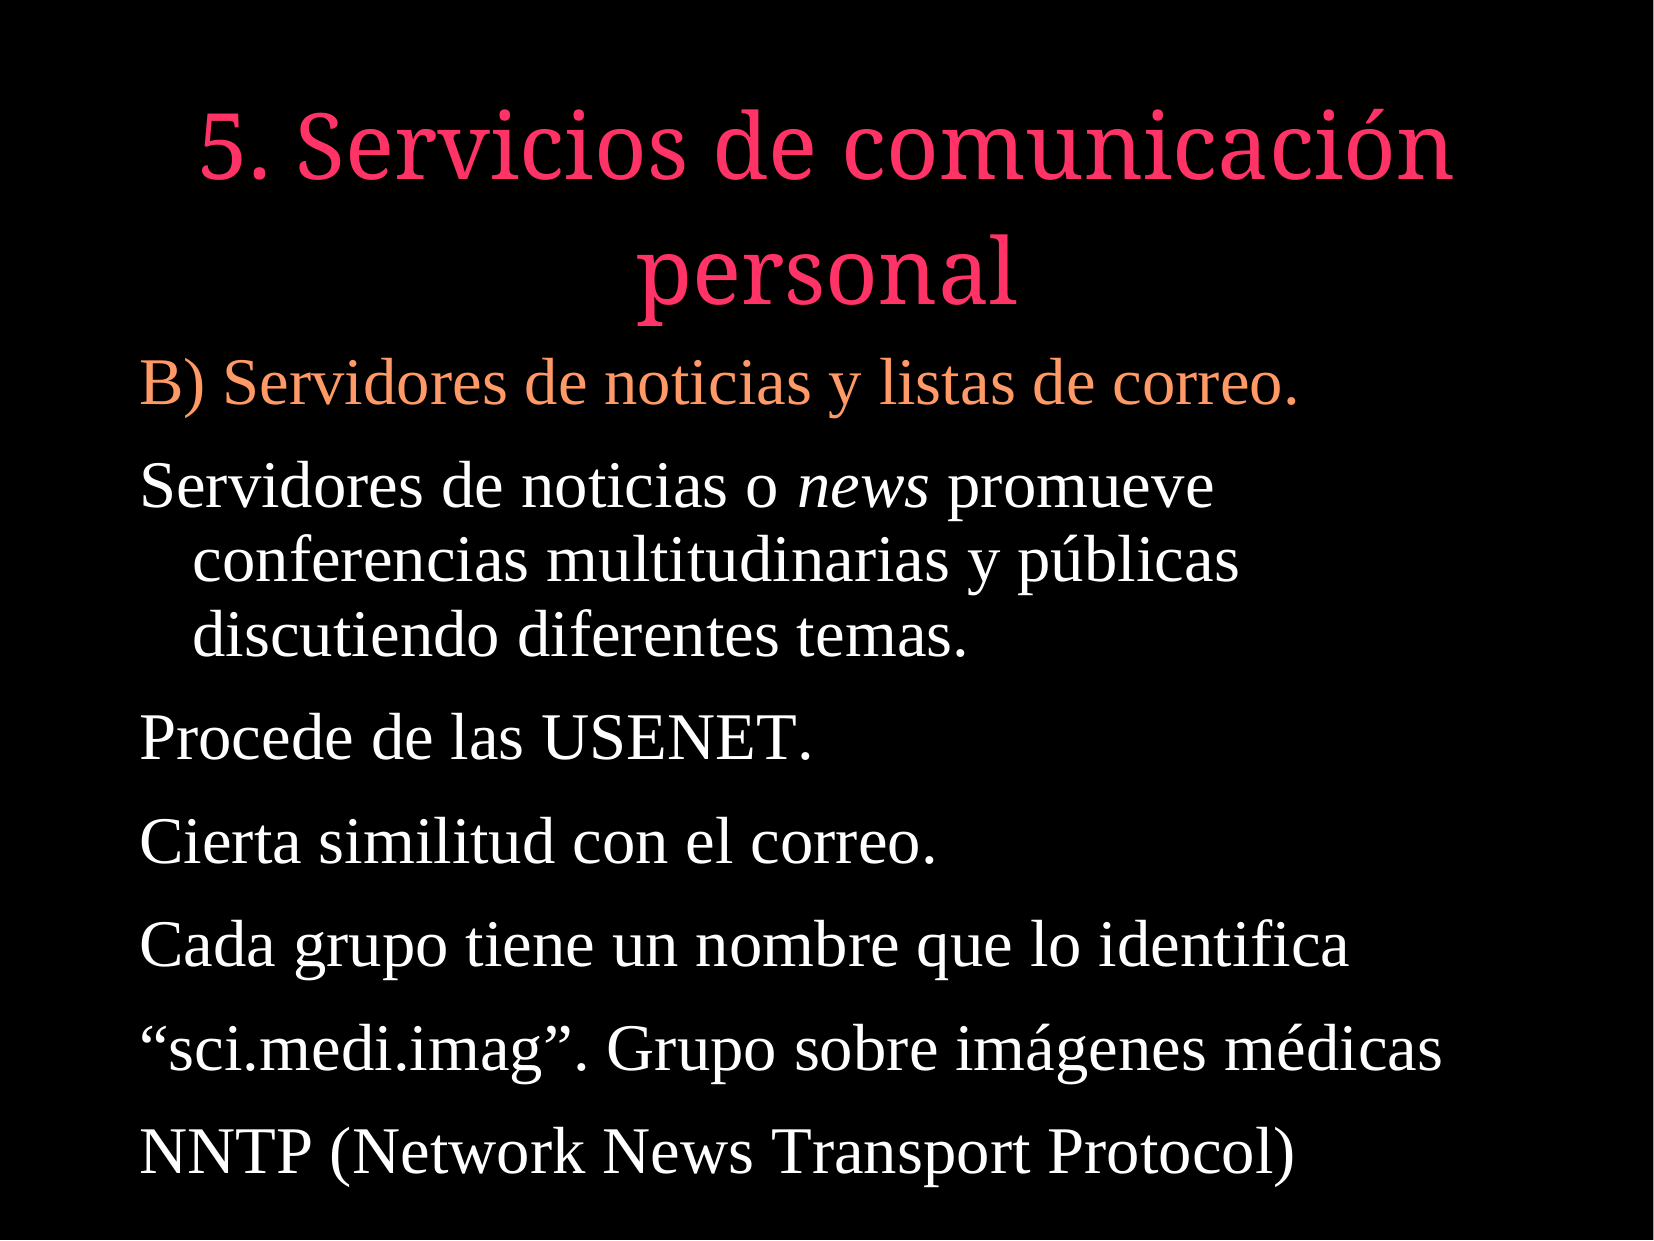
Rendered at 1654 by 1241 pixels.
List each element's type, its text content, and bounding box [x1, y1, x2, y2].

list B) Servidores de noticias y listas de correo. Servidores de noticias o news promueve conferencias multitudinarias y públicas discutiendo diferentes temas. Procede de las USENET. Cierta similitud con el correo. Cada grupo tiene un nombre que lo identifica “sci.medi.imag”. Grupo sobre imágenes médicas NNTP (Network News Transport Protocol) [121, 344, 1534, 1189]
title 5. Servicios de comunicación personal [121, 82, 1534, 331]
